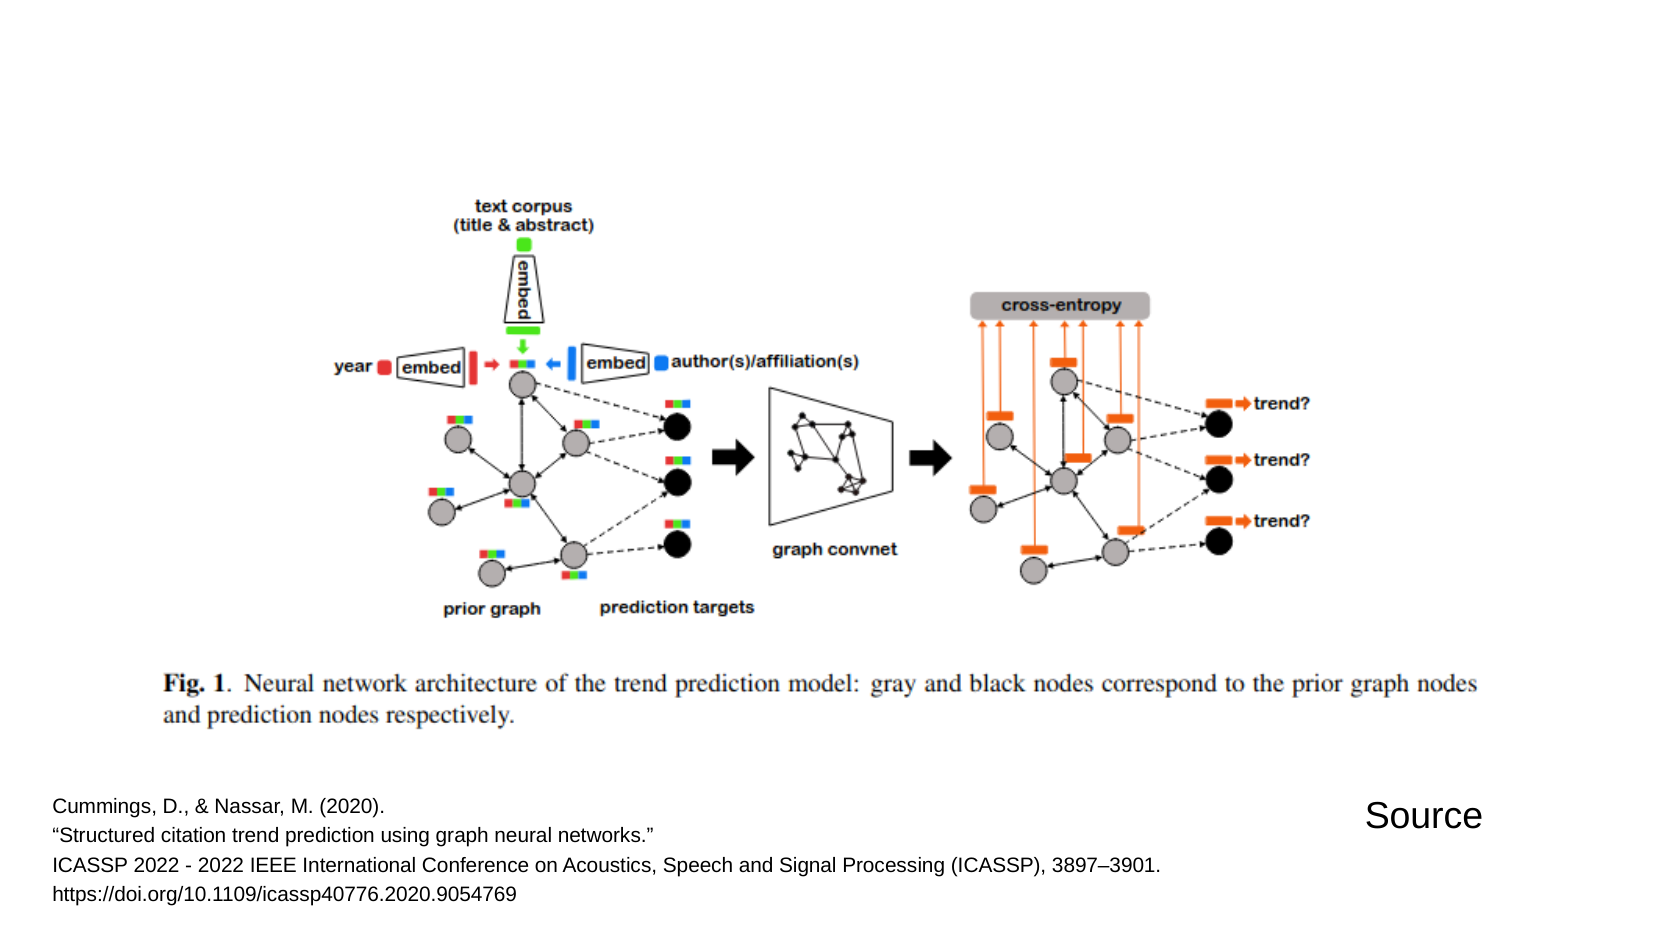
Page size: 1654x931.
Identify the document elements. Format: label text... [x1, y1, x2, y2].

text_box Cummings, D., & Nassar, M. (2020). “Structured citation trend prediction using graph neural networks.” ICASSP 2022 - 2022 IEEE International Conference on Acoustics, Speech and Signal Processing (ICASSP), 3897–3901. https://doi.org/10.1109/icassp40776.2020.9054769 [37, 787, 1238, 931]
picture [156, 168, 1508, 770]
text_box Source [1350, 787, 1527, 858]
